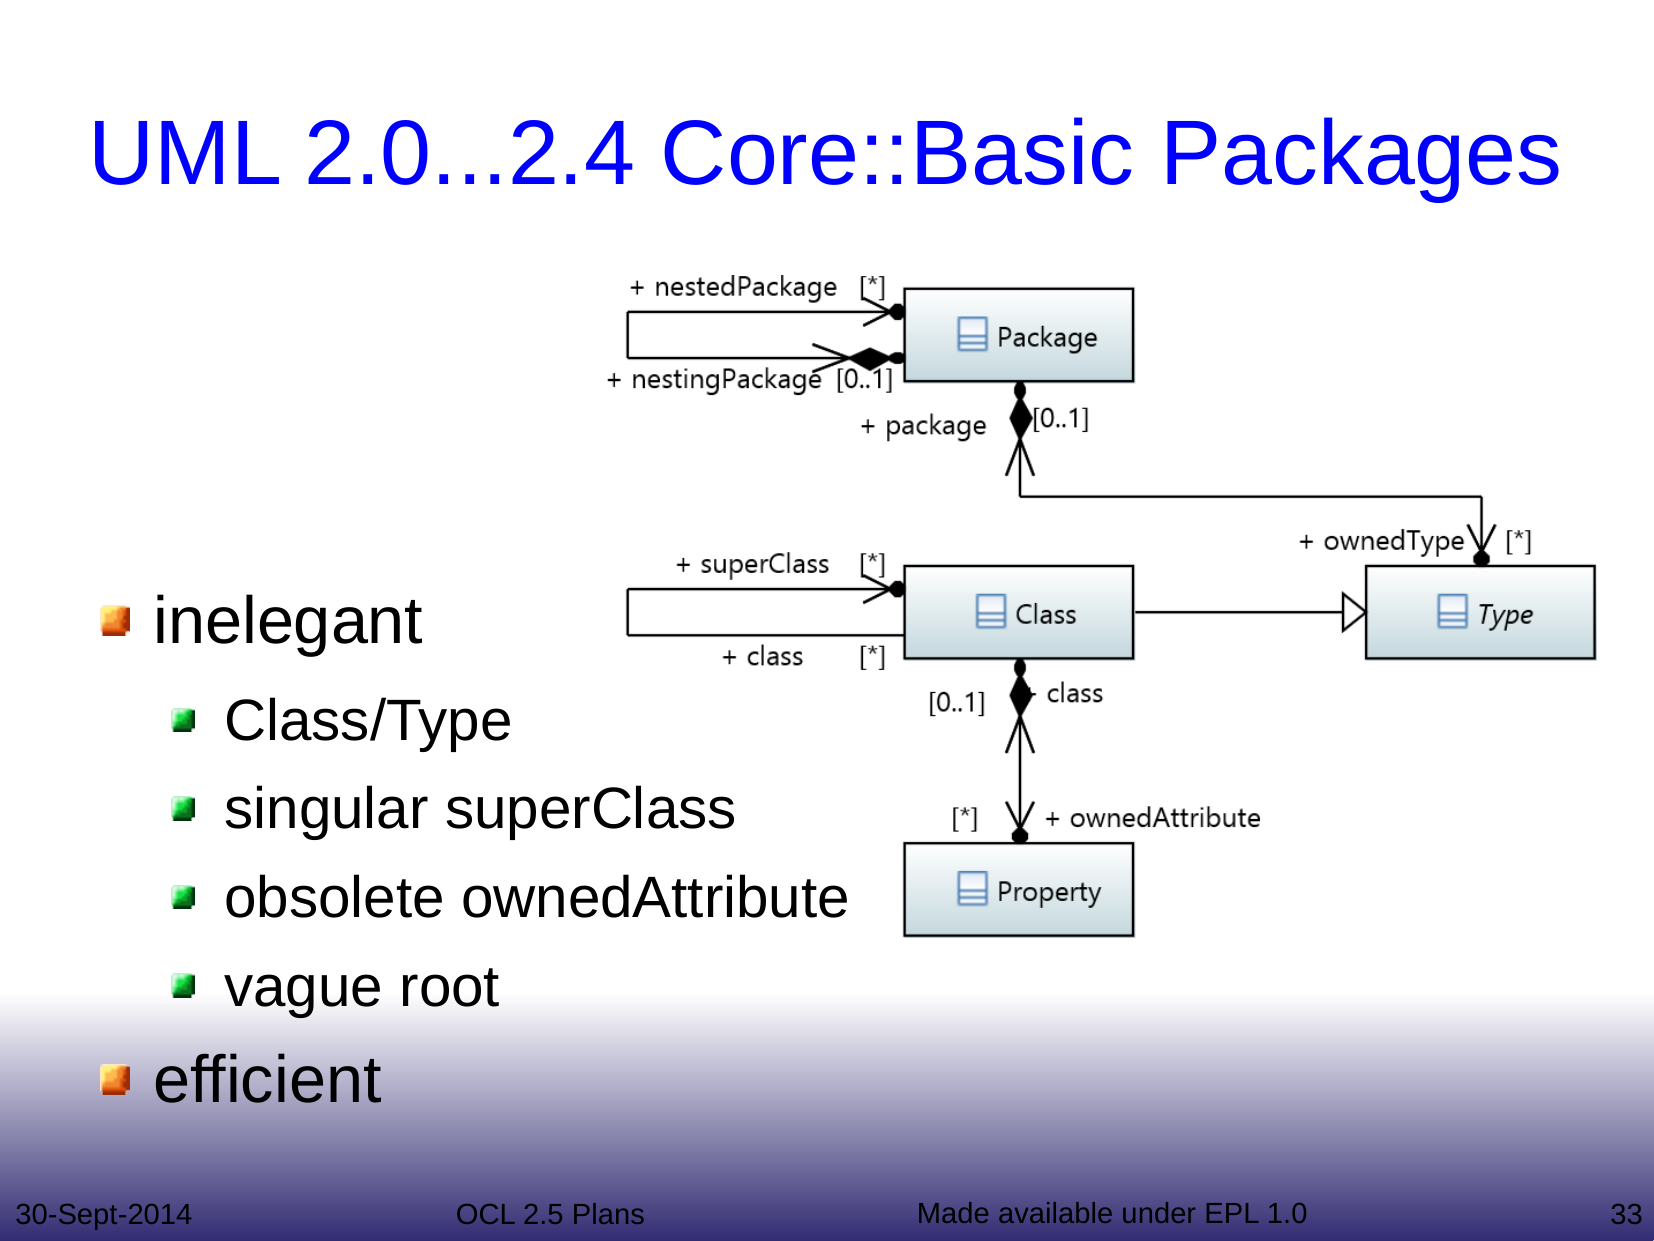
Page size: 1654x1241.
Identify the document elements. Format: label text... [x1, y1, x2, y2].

list inelegant Class/Type singular superClass obsolete ownedAttribute vague root efficient [82, 583, 1571, 1241]
picture [607, 275, 1597, 938]
title UML 2.0...2.4 Core::Basic Packages [82, 49, 1571, 257]
